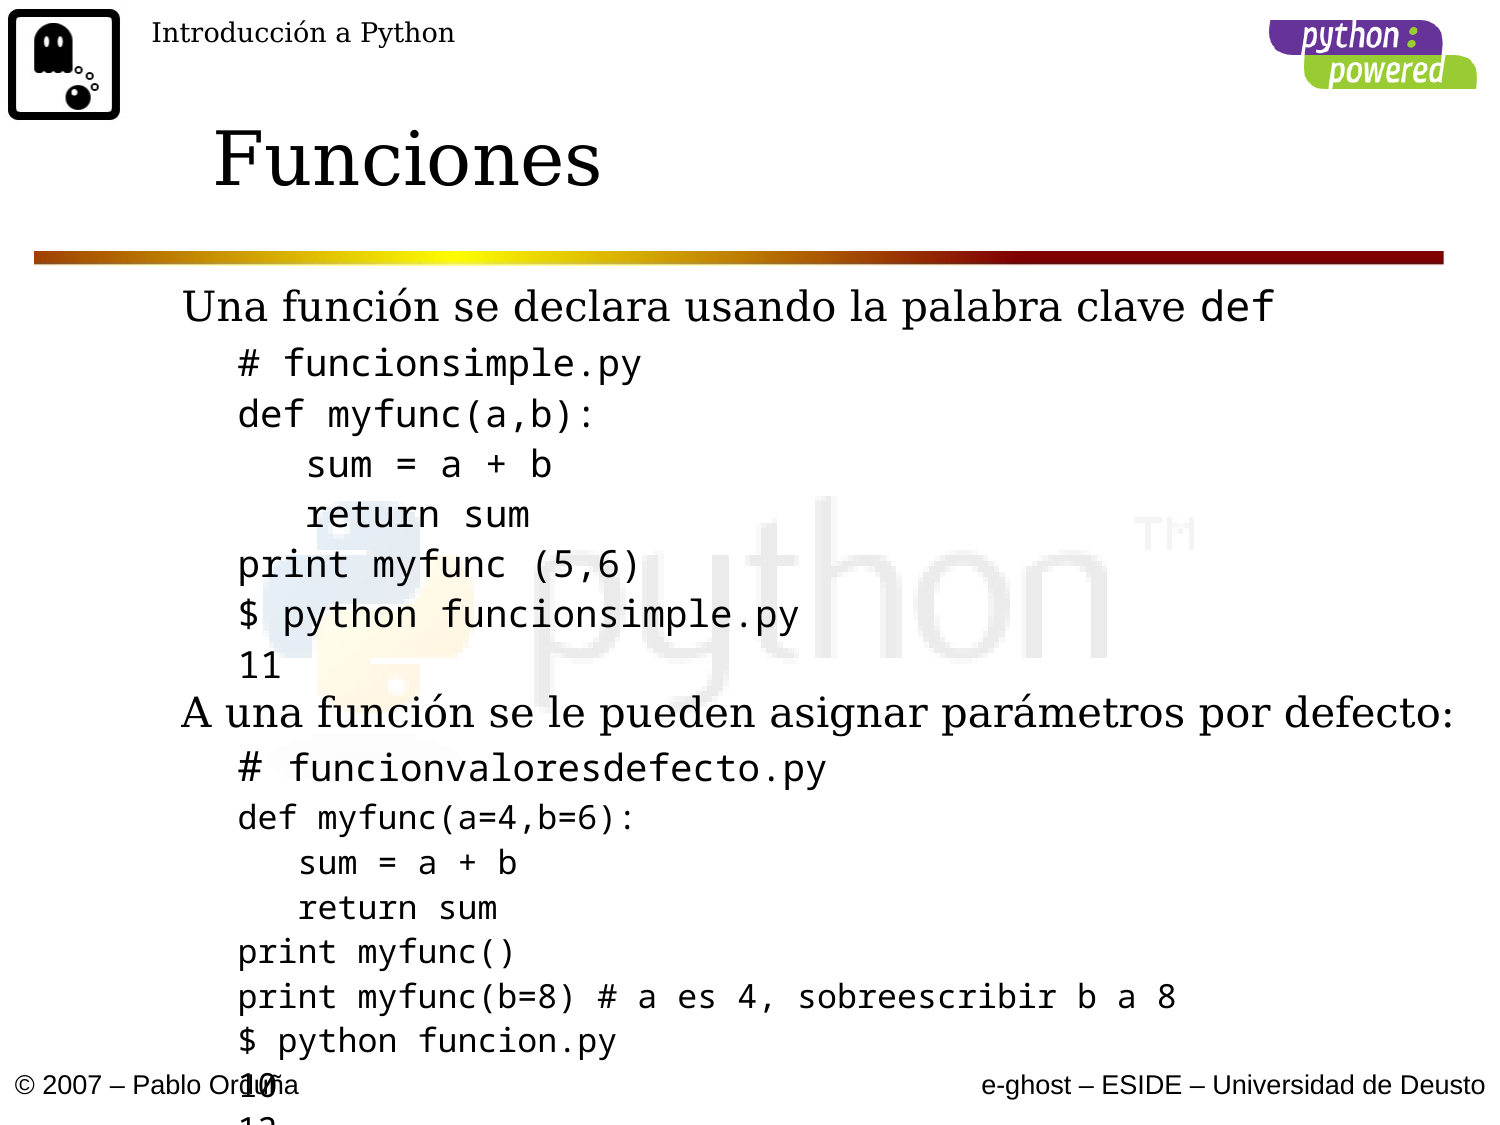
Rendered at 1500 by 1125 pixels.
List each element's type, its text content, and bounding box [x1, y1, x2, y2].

picture [34, 251, 1447, 266]
picture [5, 7, 125, 124]
list Una función se declara usando la palabra clave def # funcionsimple.py def myfunc(a,b): sum = a + b return sum print myfunc (5,6) $ python funcionsimple.py 11 A una función se le pueden asignar parámetros por defecto: # funcionvaloresdefecto.py def myfunc(a=4,b=6): sum = a + b return sum print myfunc() print myfunc(b=8) # a es 4, sobreescribir b a 8 $ python funcion.py 10 12 [166, 277, 1500, 1125]
title Funciones [198, 0, 1477, 211]
